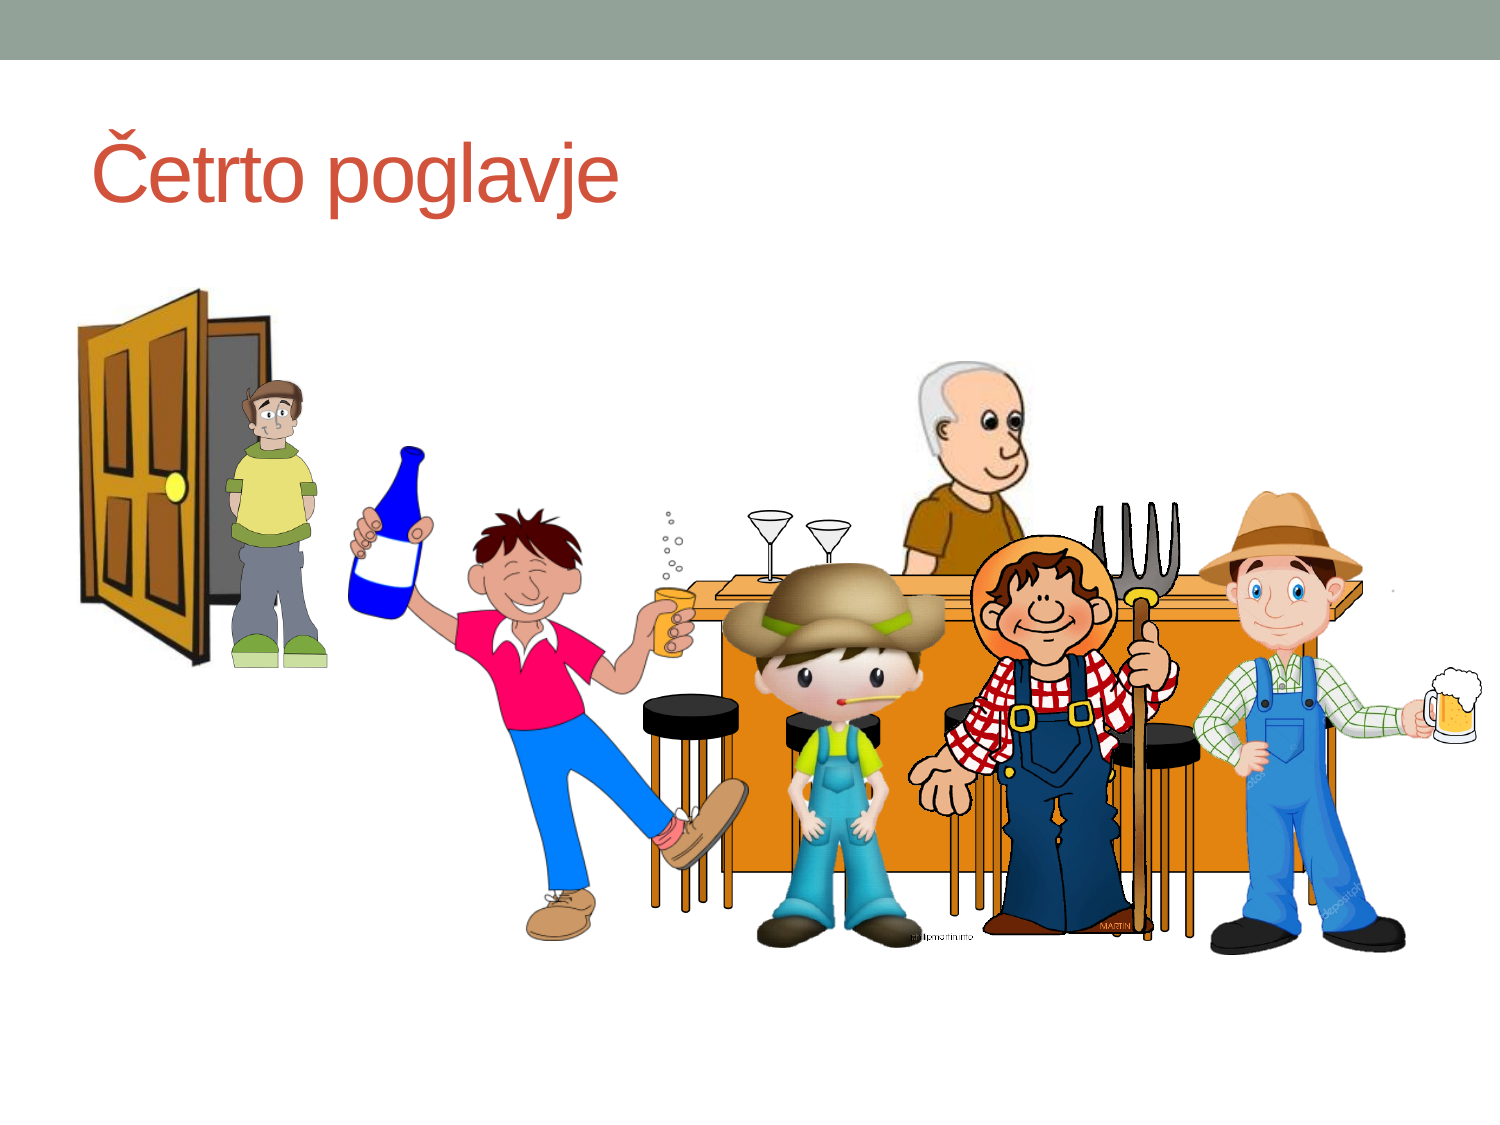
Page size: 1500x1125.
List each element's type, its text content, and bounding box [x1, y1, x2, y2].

title Četrto poglavje [75, 87, 1425, 250]
picture [77, 287, 1482, 955]
